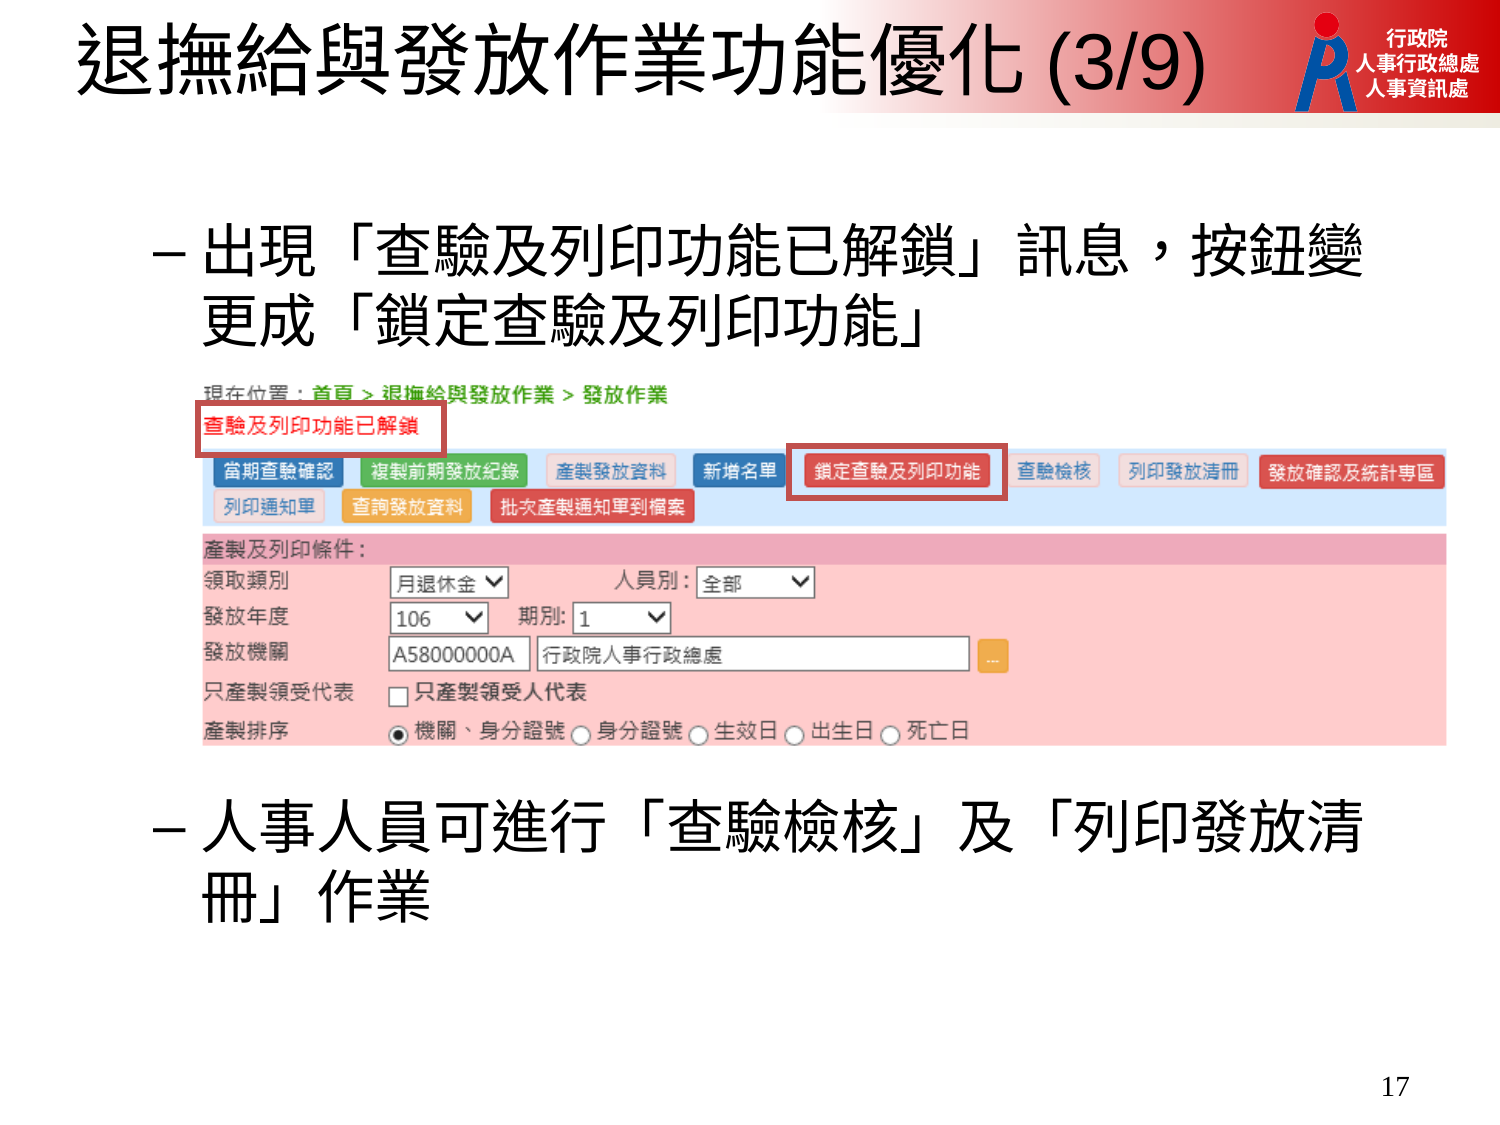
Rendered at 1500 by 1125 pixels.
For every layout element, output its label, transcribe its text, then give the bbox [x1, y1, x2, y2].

title 退撫給與發放作業功能優化(3/9) [59, 4, 1225, 111]
picture [184, 373, 1455, 750]
text_box <編號> [1074, 1059, 1426, 1110]
picture [1278, 0, 1374, 128]
list 出現「查驗及列印功能已解鎖」訊息，按鈕變更成「鎖定查驗及列印功能」 人事人員可進行「查驗檢核」及「列印發放清冊」作業 [63, 206, 1414, 950]
